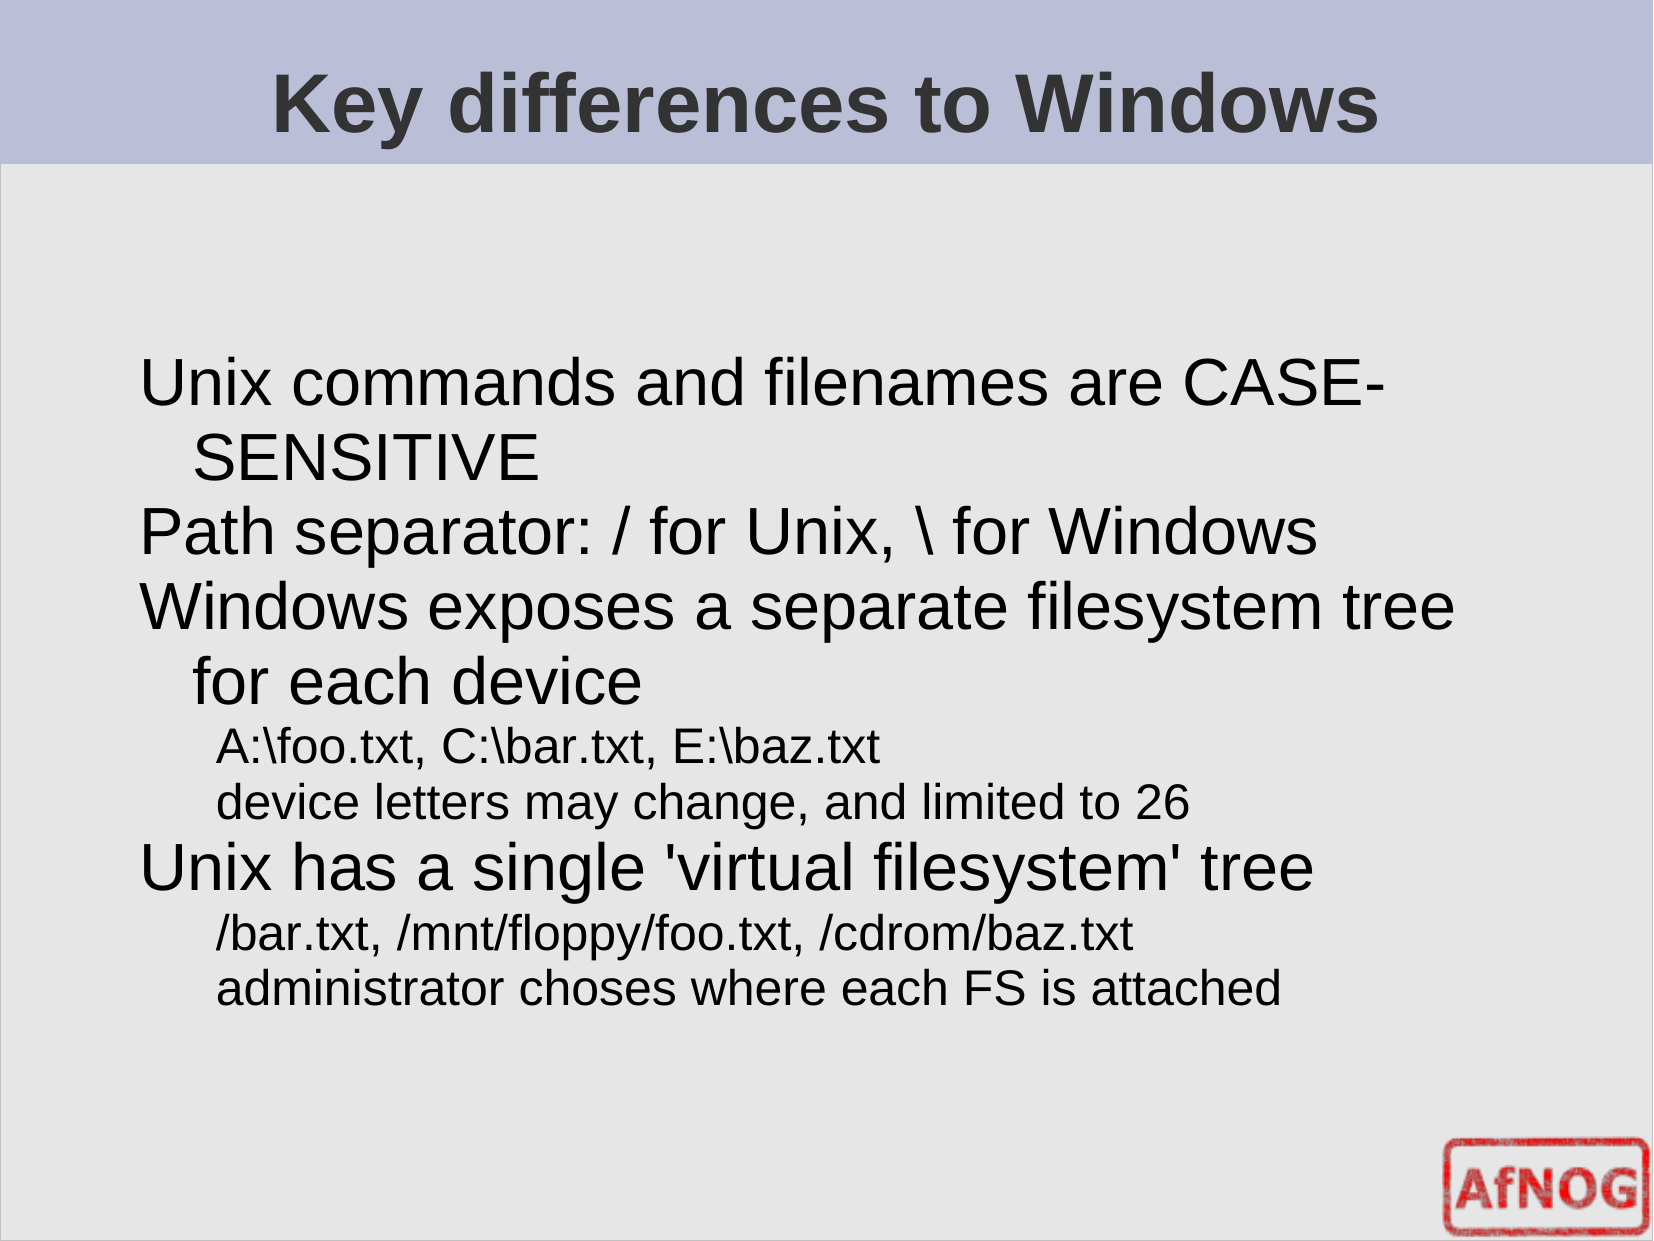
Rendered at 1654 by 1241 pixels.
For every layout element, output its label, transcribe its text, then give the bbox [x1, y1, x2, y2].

picture [1441, 1135, 1653, 1241]
title Key differences to Windows [0, 0, 1653, 208]
list Unix commands and filenames are CASE-SENSITIVE Path separator: / for Unix, \ for Windows Windows exposes a separate filesystem tree for each device A:\foo.txt, C:\bar.txt, E:\baz.txt device letters may change, and limited to 26 Unix has a single 'virtual filesystem' tree /bar.txt, /mnt/floppy/foo.txt, /cdrom/baz.txt administrator choses where each FS is attached [121, 344, 1534, 1127]
